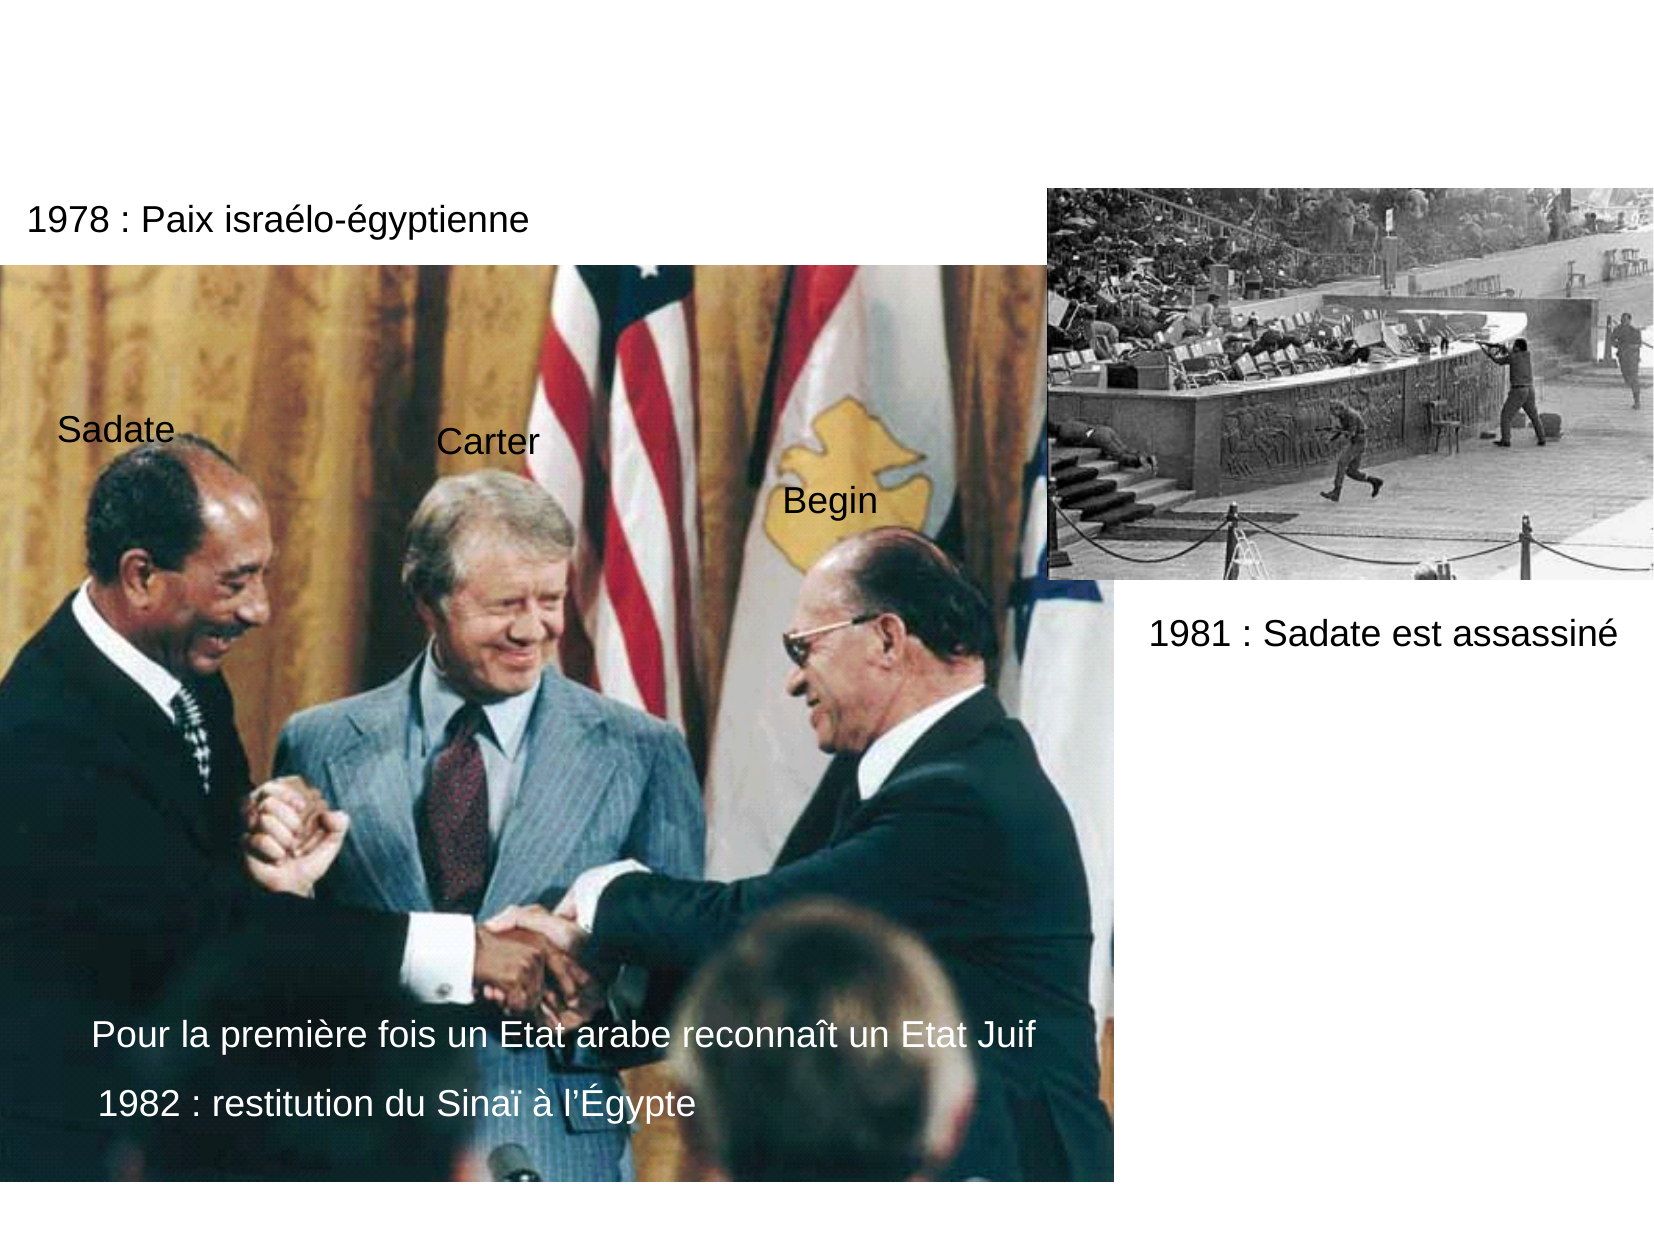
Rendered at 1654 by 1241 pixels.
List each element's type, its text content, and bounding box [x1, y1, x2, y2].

text_box 1982 : restitution du Sinaï à l’Égypte [82, 1074, 712, 1132]
text_box 1978 : Paix israélo-égyptienne [11, 191, 544, 249]
text_box 1981 : Sadate est assassiné [1133, 604, 1634, 662]
text_box Sadate [42, 401, 201, 471]
text_box Pour la première fois un Etat arabe reconnaît un Etat Juif [76, 1006, 1052, 1063]
picture [0, 188, 1654, 1182]
text_box Carter [421, 413, 603, 471]
text_box Begin [767, 472, 904, 530]
